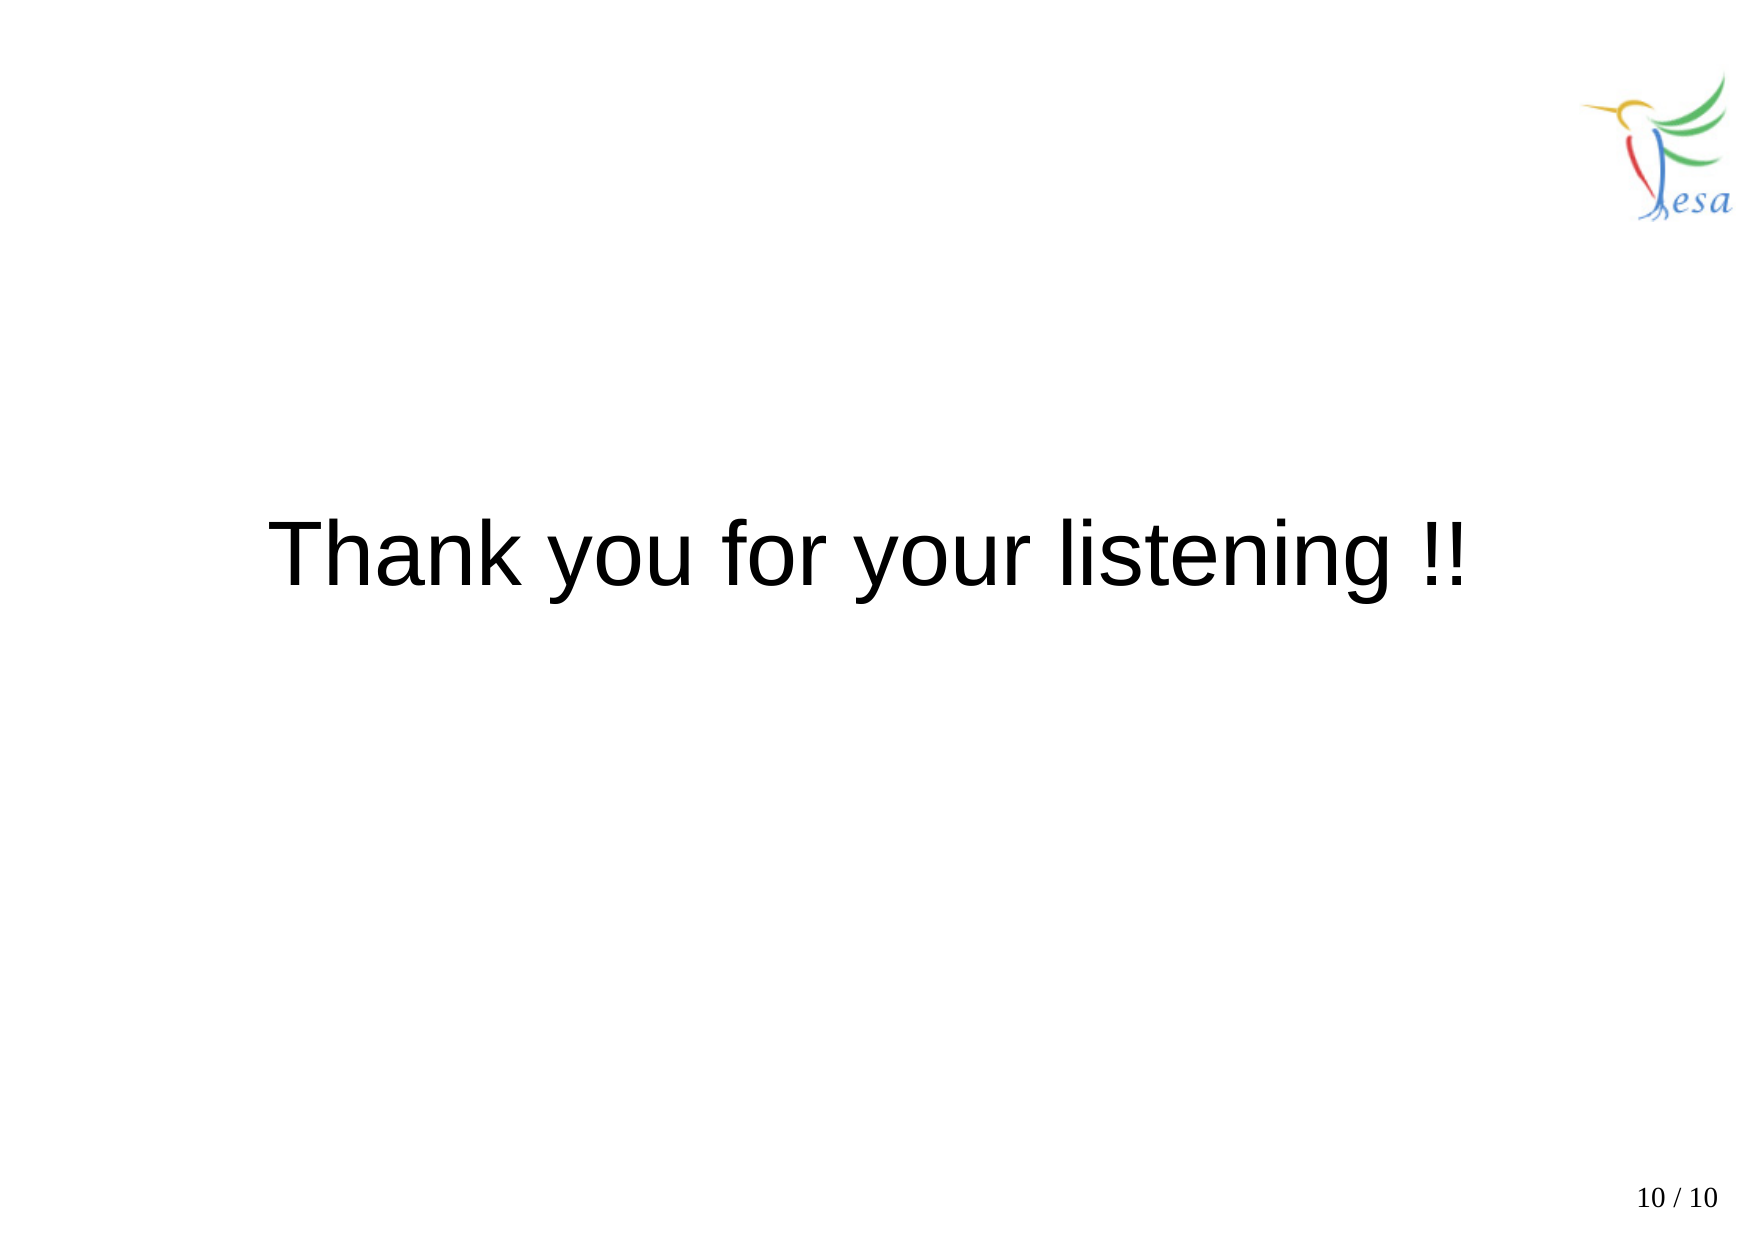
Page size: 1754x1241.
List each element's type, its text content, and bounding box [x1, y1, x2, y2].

picture [1579, 64, 1736, 222]
title Thank you for your listening !! [165, 450, 1575, 658]
